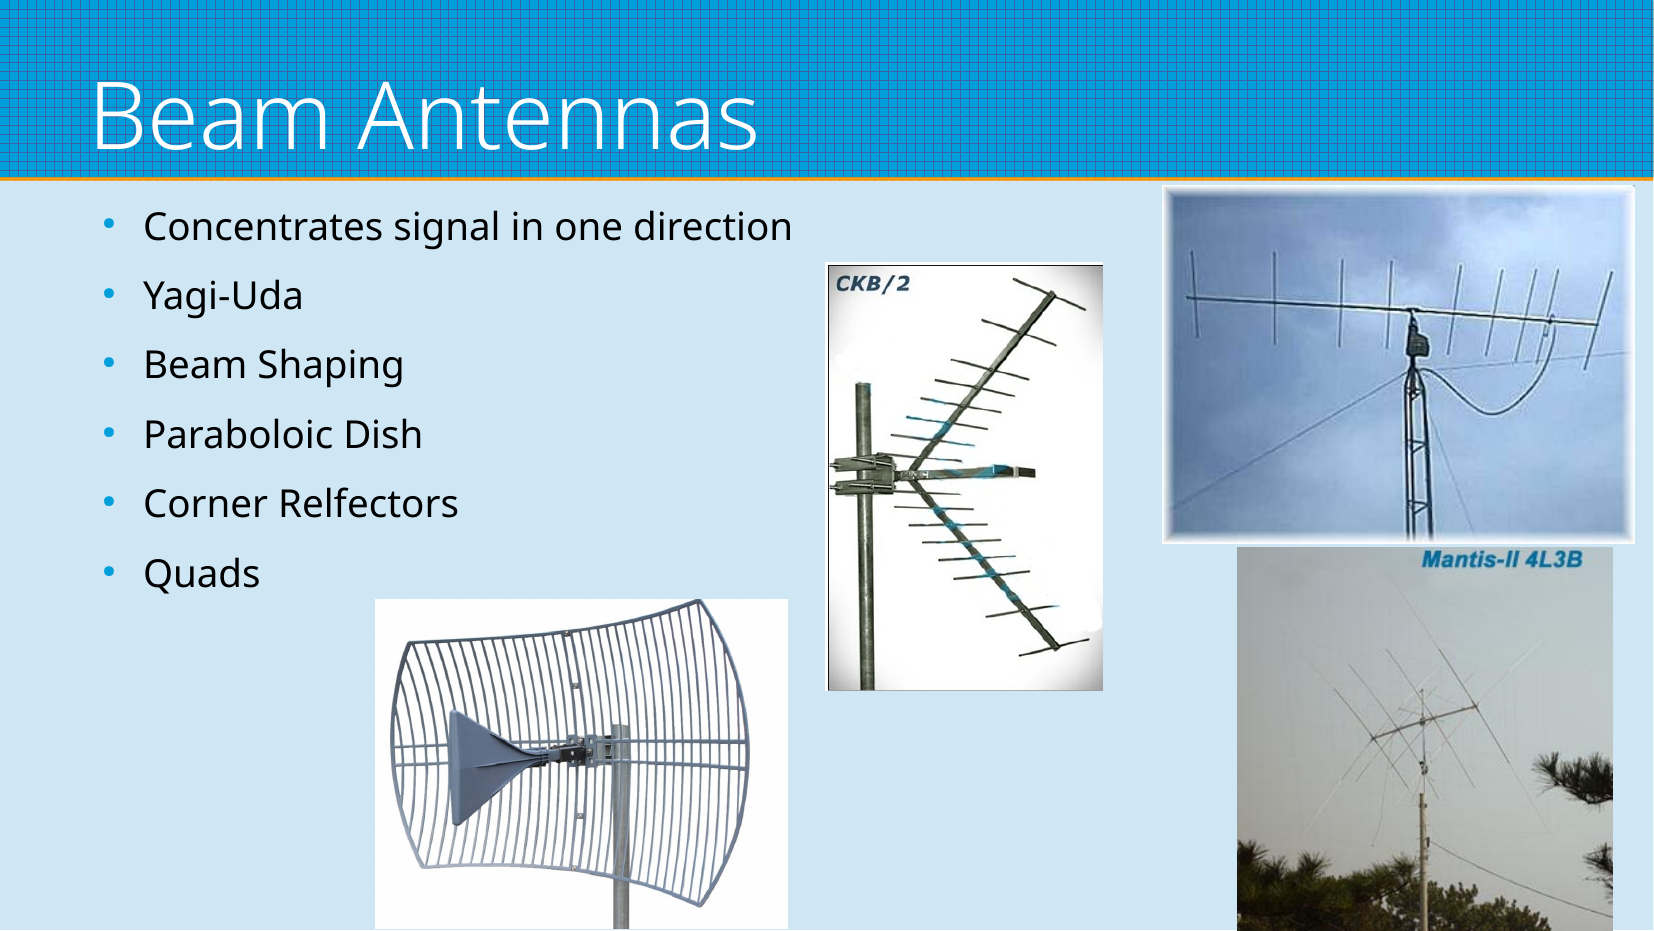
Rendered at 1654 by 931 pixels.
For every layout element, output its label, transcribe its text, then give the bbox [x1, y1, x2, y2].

title Beam Antennas [88, 14, 1565, 178]
picture [1162, 185, 1635, 544]
picture [825, 262, 1103, 691]
picture [375, 599, 788, 929]
list Concentrates signal in one direction Yagi-Uda Beam Shaping Paraboloic Dish Corner Relfectors Quads [88, 198, 1051, 601]
picture [1237, 547, 1613, 931]
